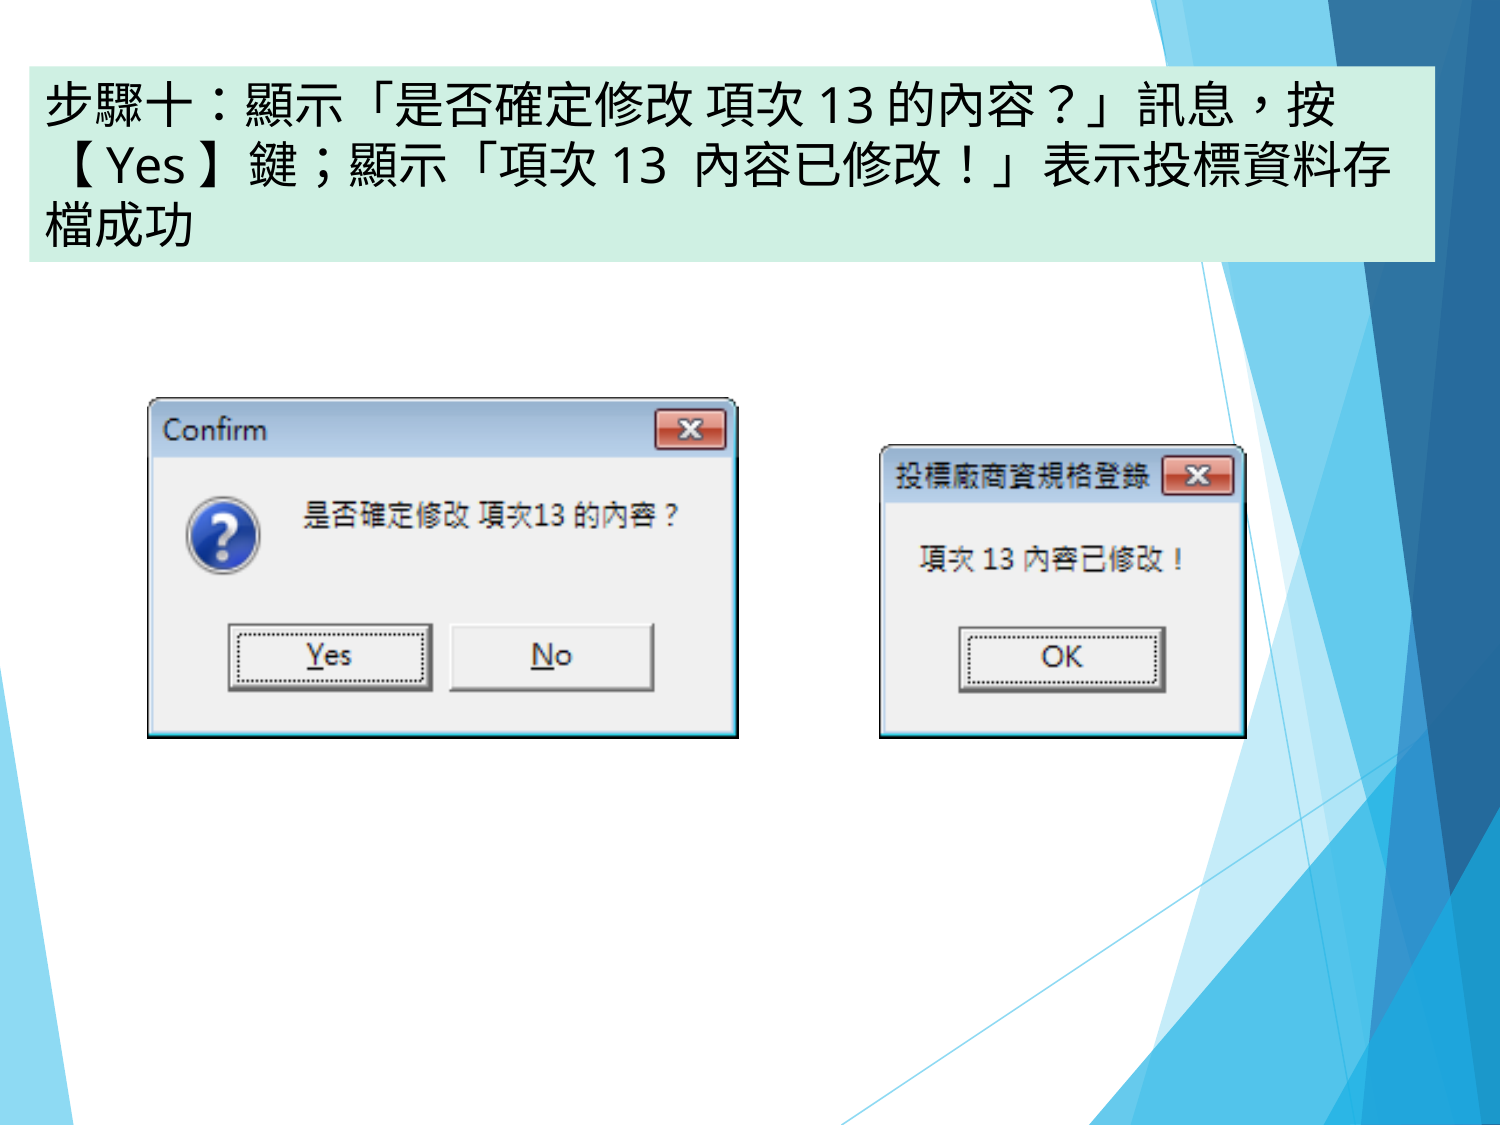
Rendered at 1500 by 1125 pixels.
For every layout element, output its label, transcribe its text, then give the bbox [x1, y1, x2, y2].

picture [147, 397, 739, 739]
text_box 步驟十：顯示「是否確定修改 項次13的內容？」訊息，按【Yes】鍵；顯示「項次13 內容已修改！」表示投標資料存檔成功 [29, 66, 1436, 262]
picture [879, 444, 1247, 739]
